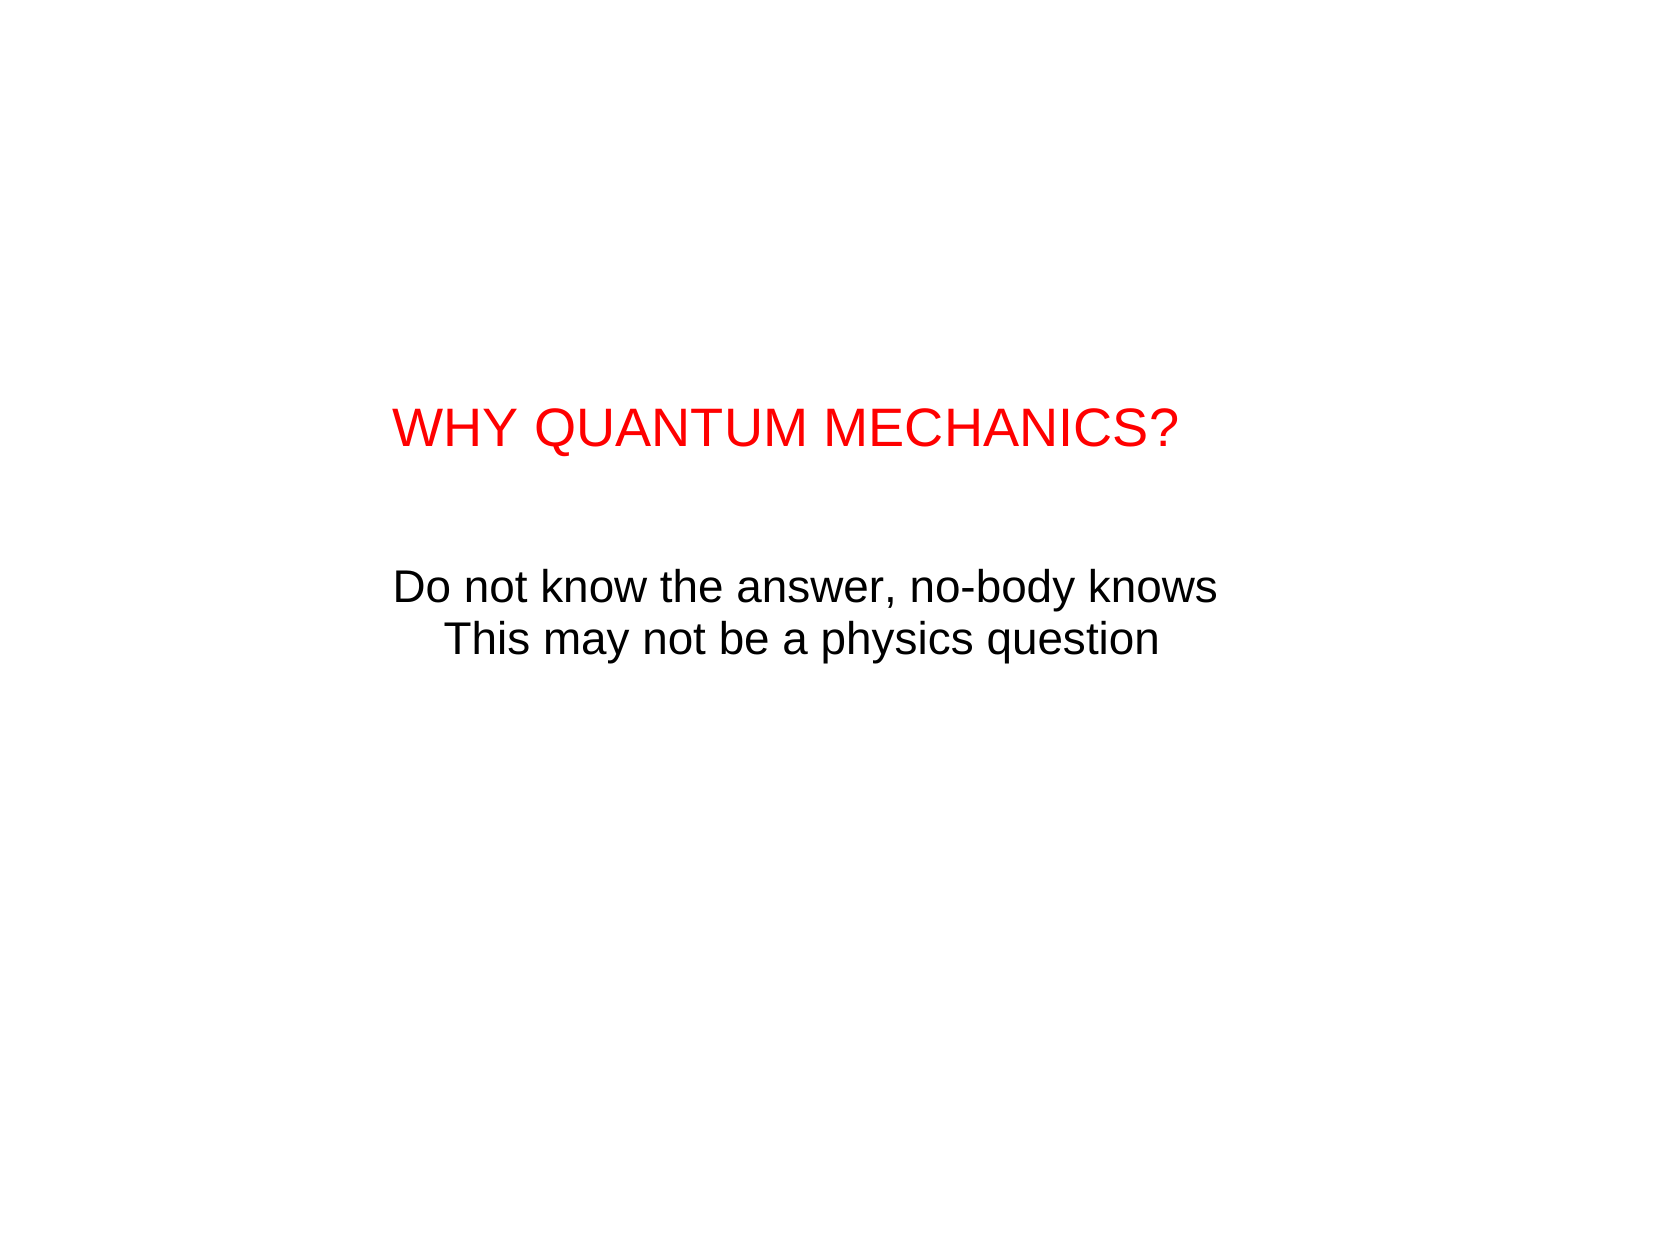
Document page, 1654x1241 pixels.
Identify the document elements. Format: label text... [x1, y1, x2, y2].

text_box WHY QUANTUM MECHANICS? Do not know the answer, no-body knows This may not be a physics question [377, 389, 1264, 849]
